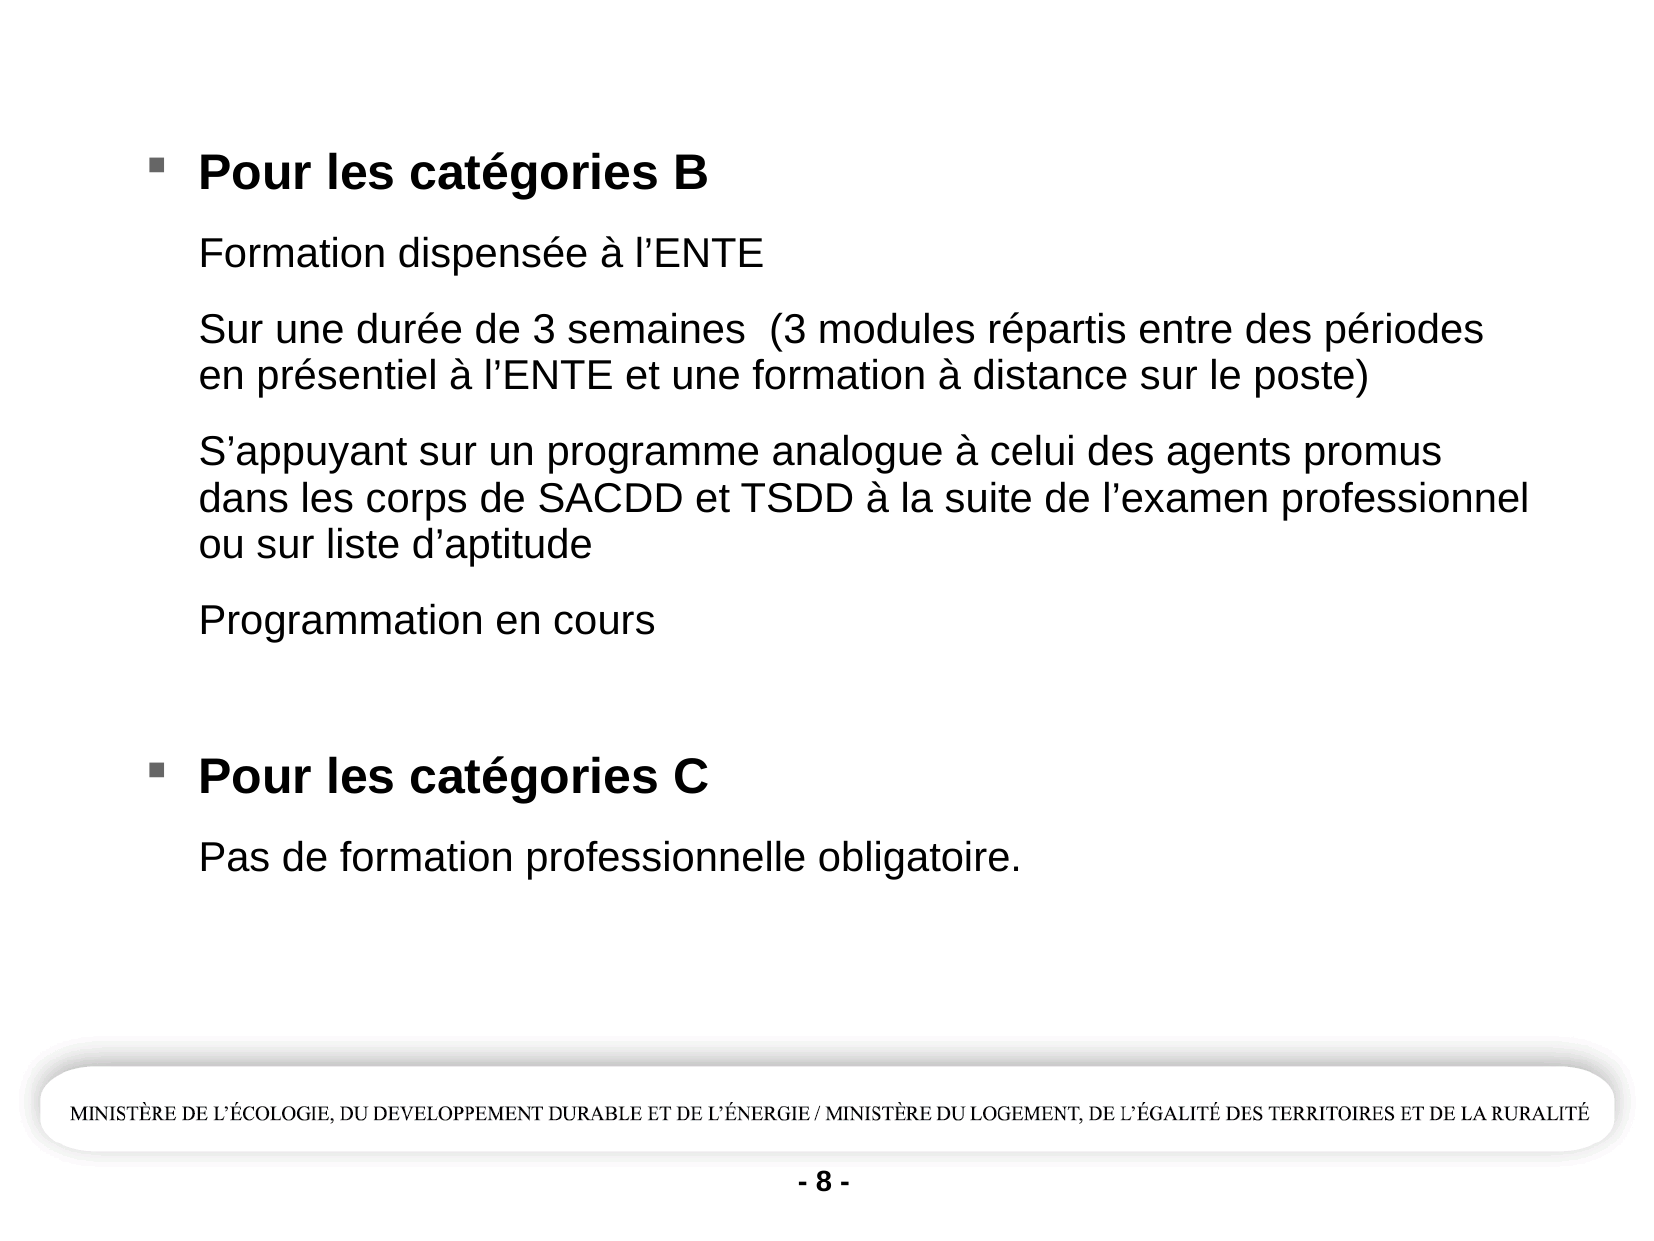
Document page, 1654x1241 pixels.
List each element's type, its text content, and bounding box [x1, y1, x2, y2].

picture [0, 1018, 1654, 1184]
list Pour les catégories B Formation dispensée à l’ENTE Sur une durée de 3 semaines (3 modules répartis entre des périodes en présentiel à l’ENTE et une formation à distance sur le poste) S’appuyant sur un programme analogue à celui des agents promus dans les corps de SACDD et TSDD à la suite de l’examen professionnel ou sur liste d’aptitude Programmation en cours Pour les catégories C Pas de formation professionnelle obligatoire. [127, 144, 1534, 993]
